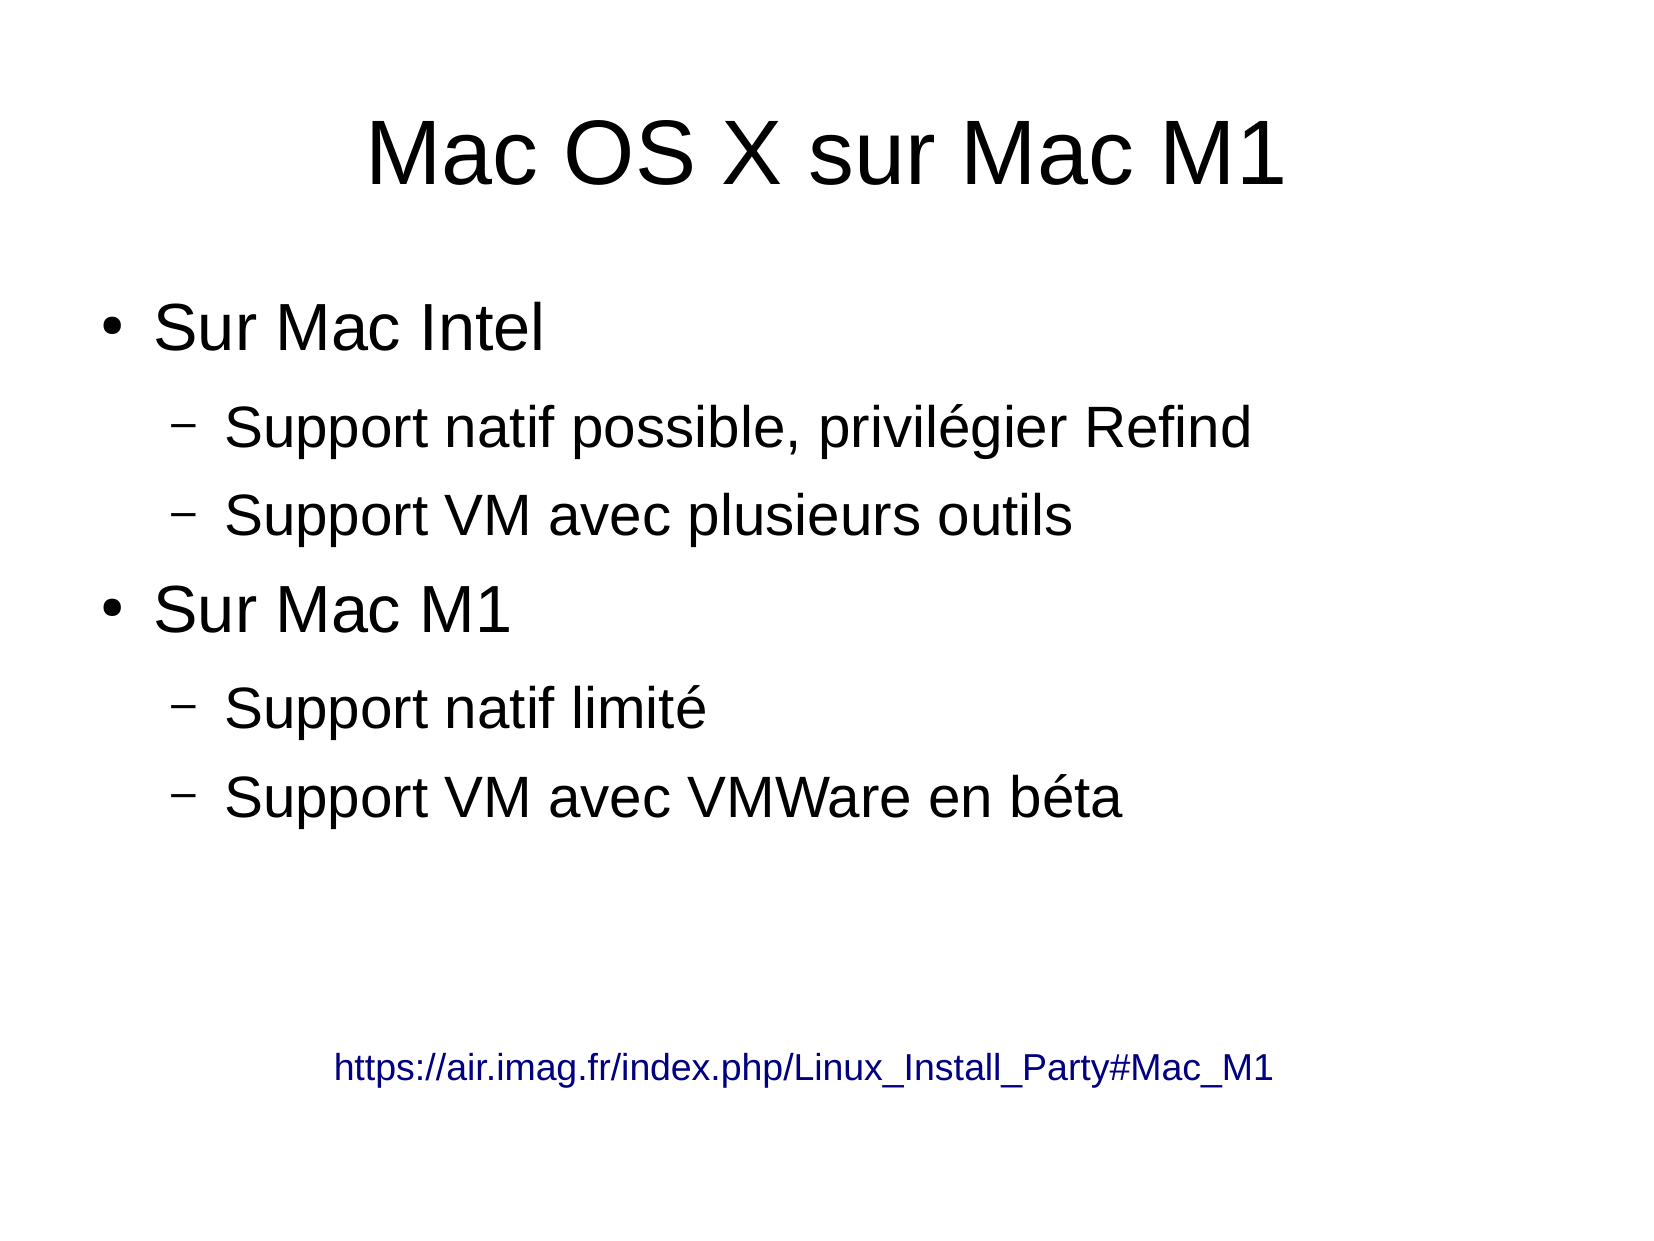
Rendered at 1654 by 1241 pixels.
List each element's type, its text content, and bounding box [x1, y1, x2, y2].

list Sur Mac Intel Support natif possible, privilégier Refind Support VM avec plusieurs outils Sur Mac M1 Support natif limité Support VM avec VMWare en béta [82, 290, 1571, 1010]
title Mac OS X sur Mac M1 [82, 49, 1571, 257]
text_box https://air.imag.fr/index.php/Linux_Install_Party#Mac_M1 [318, 1039, 1290, 1097]
